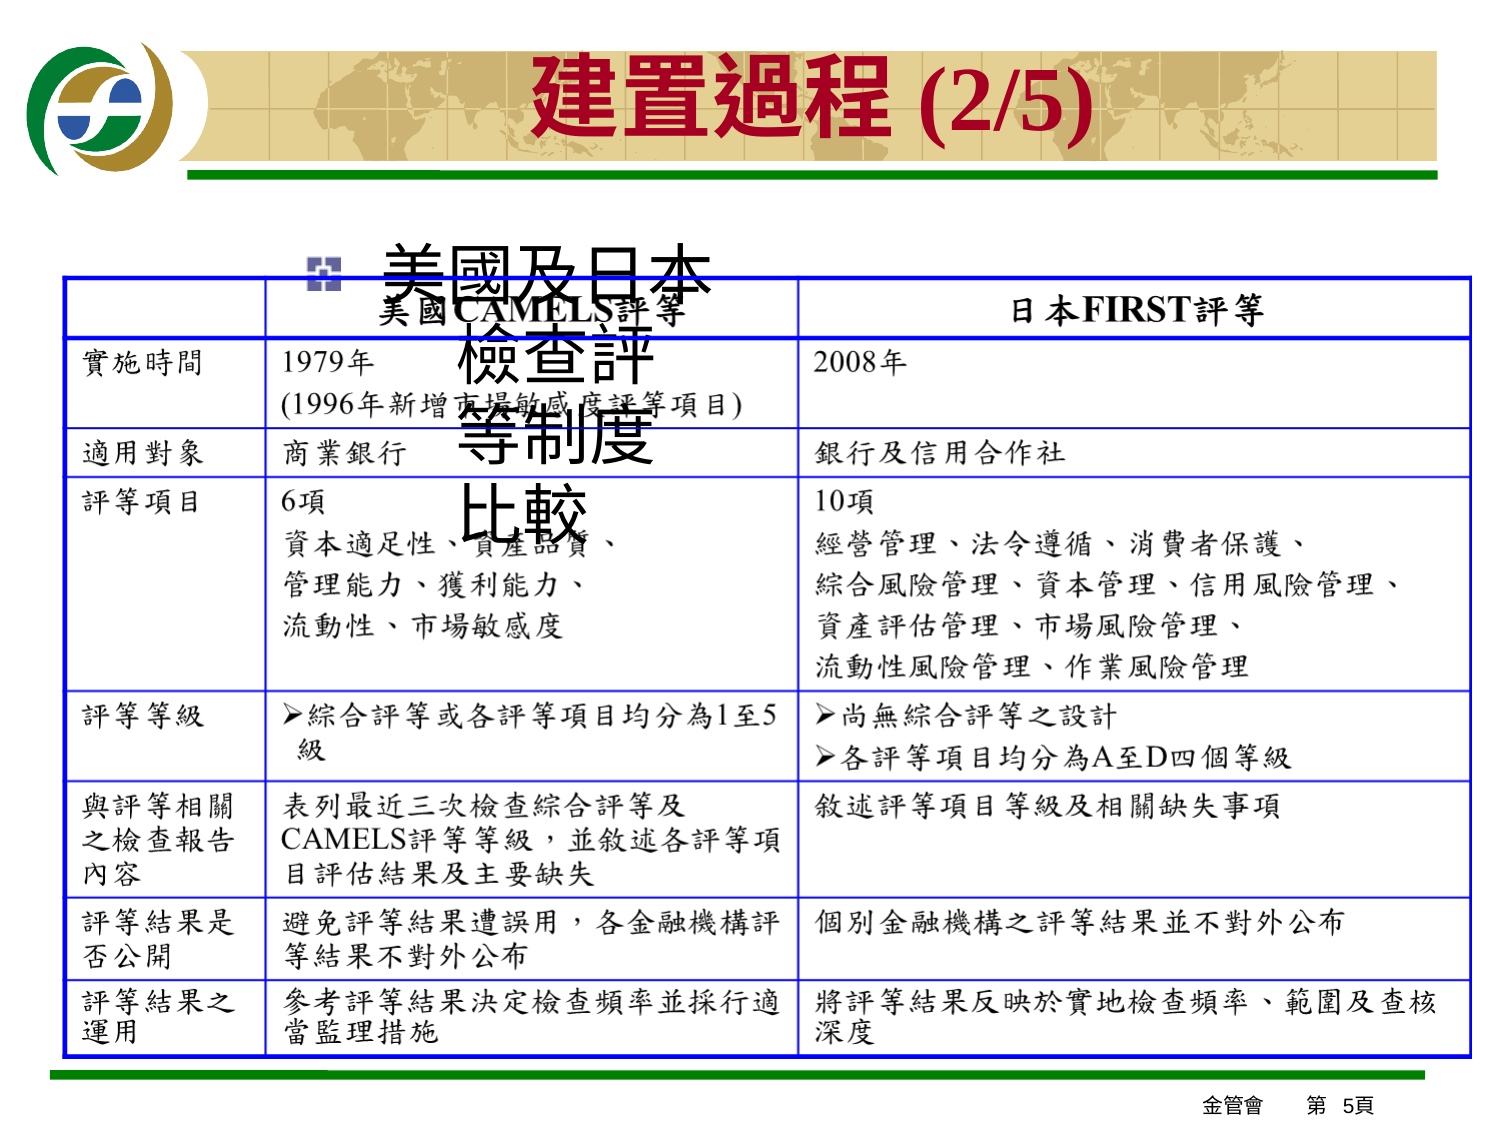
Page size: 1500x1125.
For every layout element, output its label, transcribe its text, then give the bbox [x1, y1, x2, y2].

title 建置過程(2/5) [174, 24, 1450, 163]
picture [61, 274, 1472, 1067]
list 美國及日本檢查評等制度比較 [112, 160, 1423, 274]
